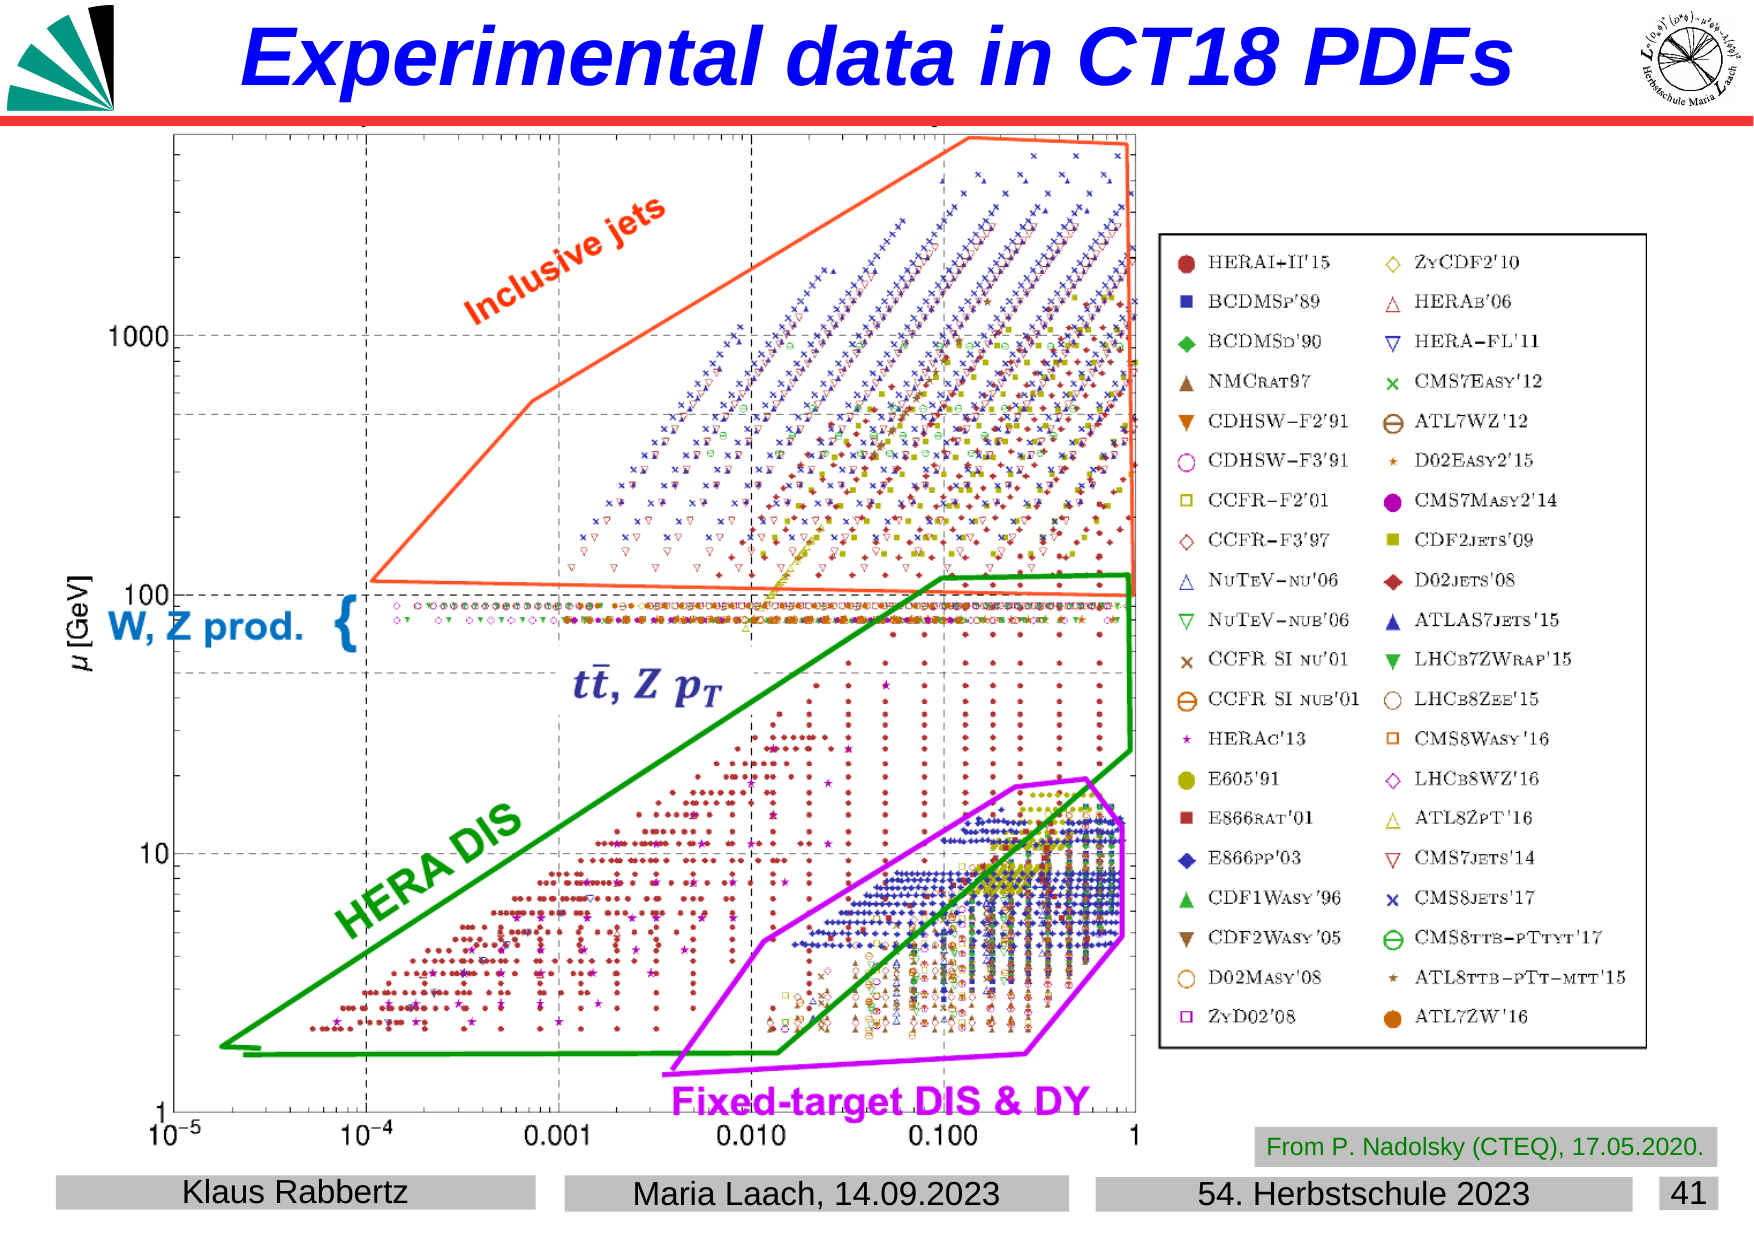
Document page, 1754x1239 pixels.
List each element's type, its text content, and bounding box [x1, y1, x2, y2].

picture [51, 126, 1647, 1168]
text_box From P. Nadolsky (CTEQ), 17.05.2020. [1254, 1126, 1718, 1167]
picture [1641, 11, 1741, 106]
picture [7, 5, 114, 112]
title Experimental data in CT18 PDFs [129, 0, 1627, 114]
